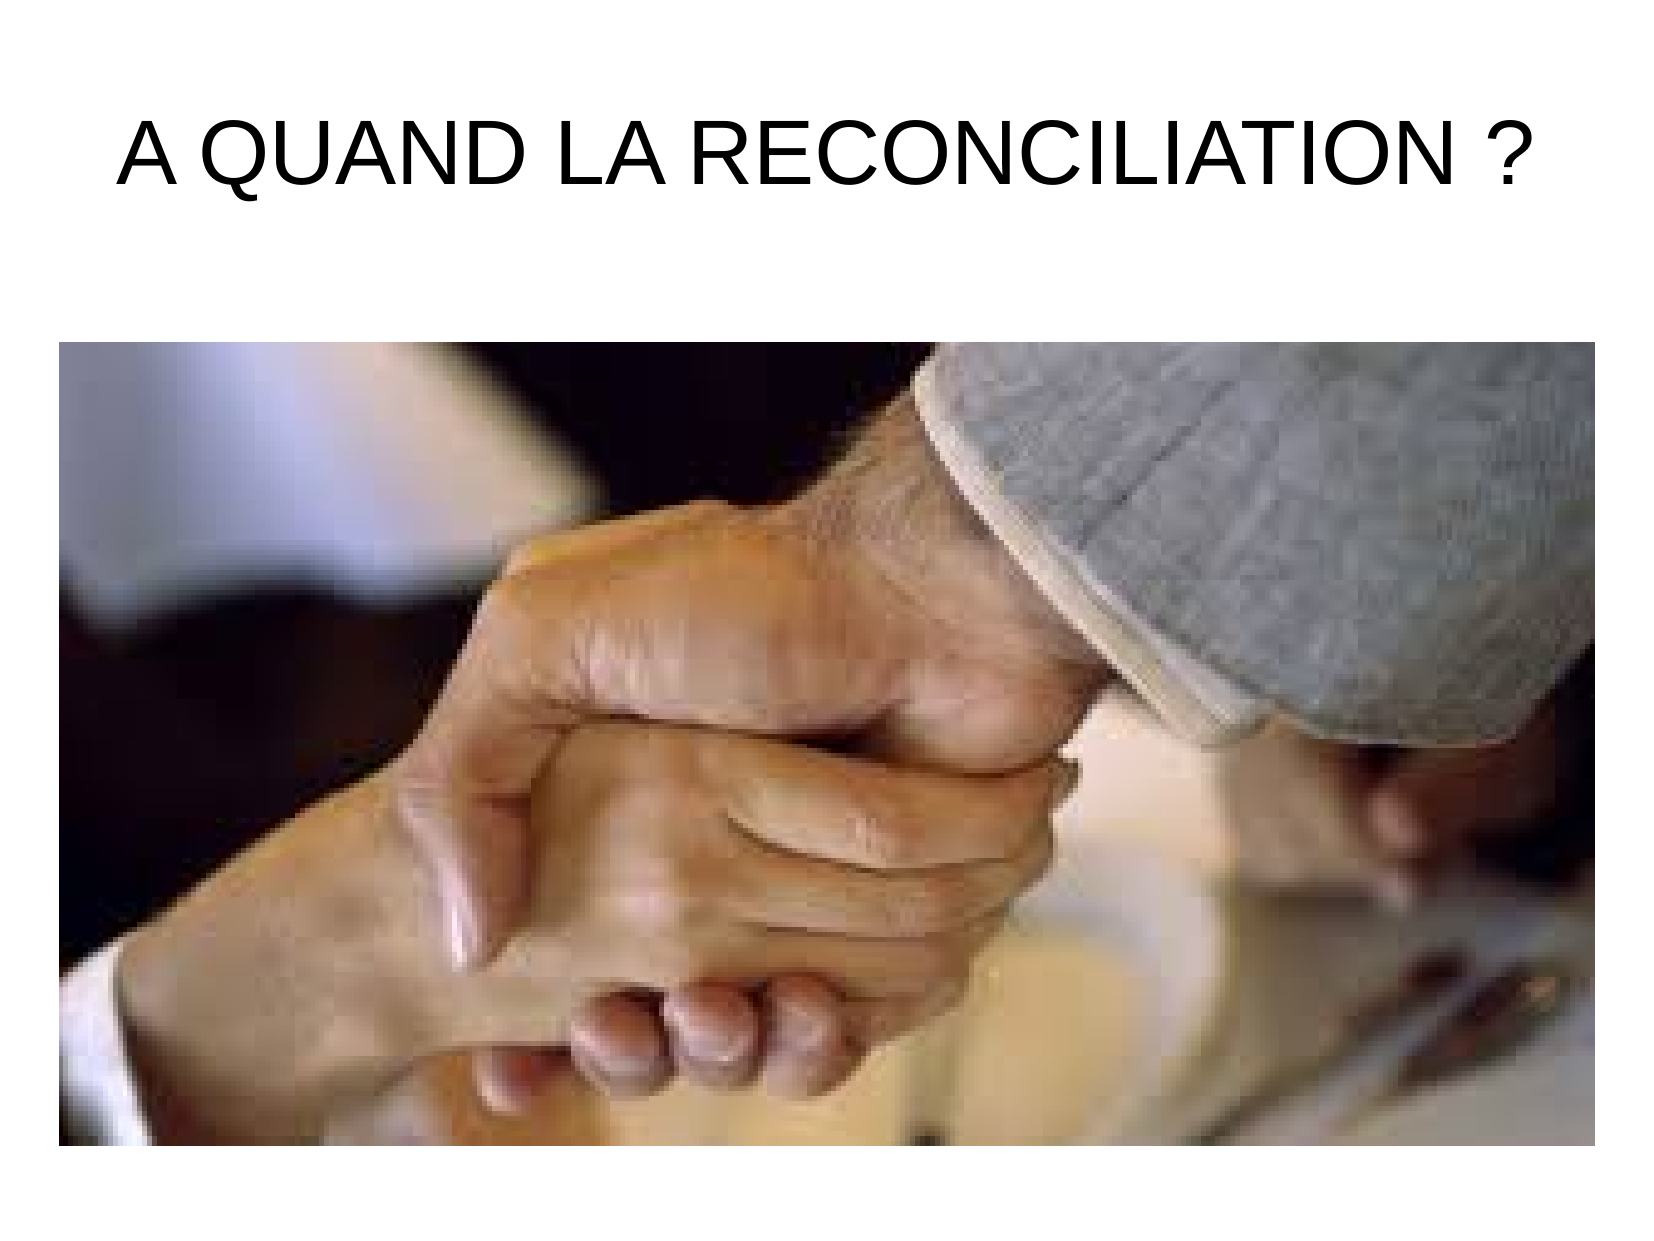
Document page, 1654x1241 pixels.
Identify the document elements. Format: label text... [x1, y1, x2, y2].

picture [59, 342, 1595, 1146]
title A QUAND LA RECONCILIATION ? [82, 49, 1571, 257]
